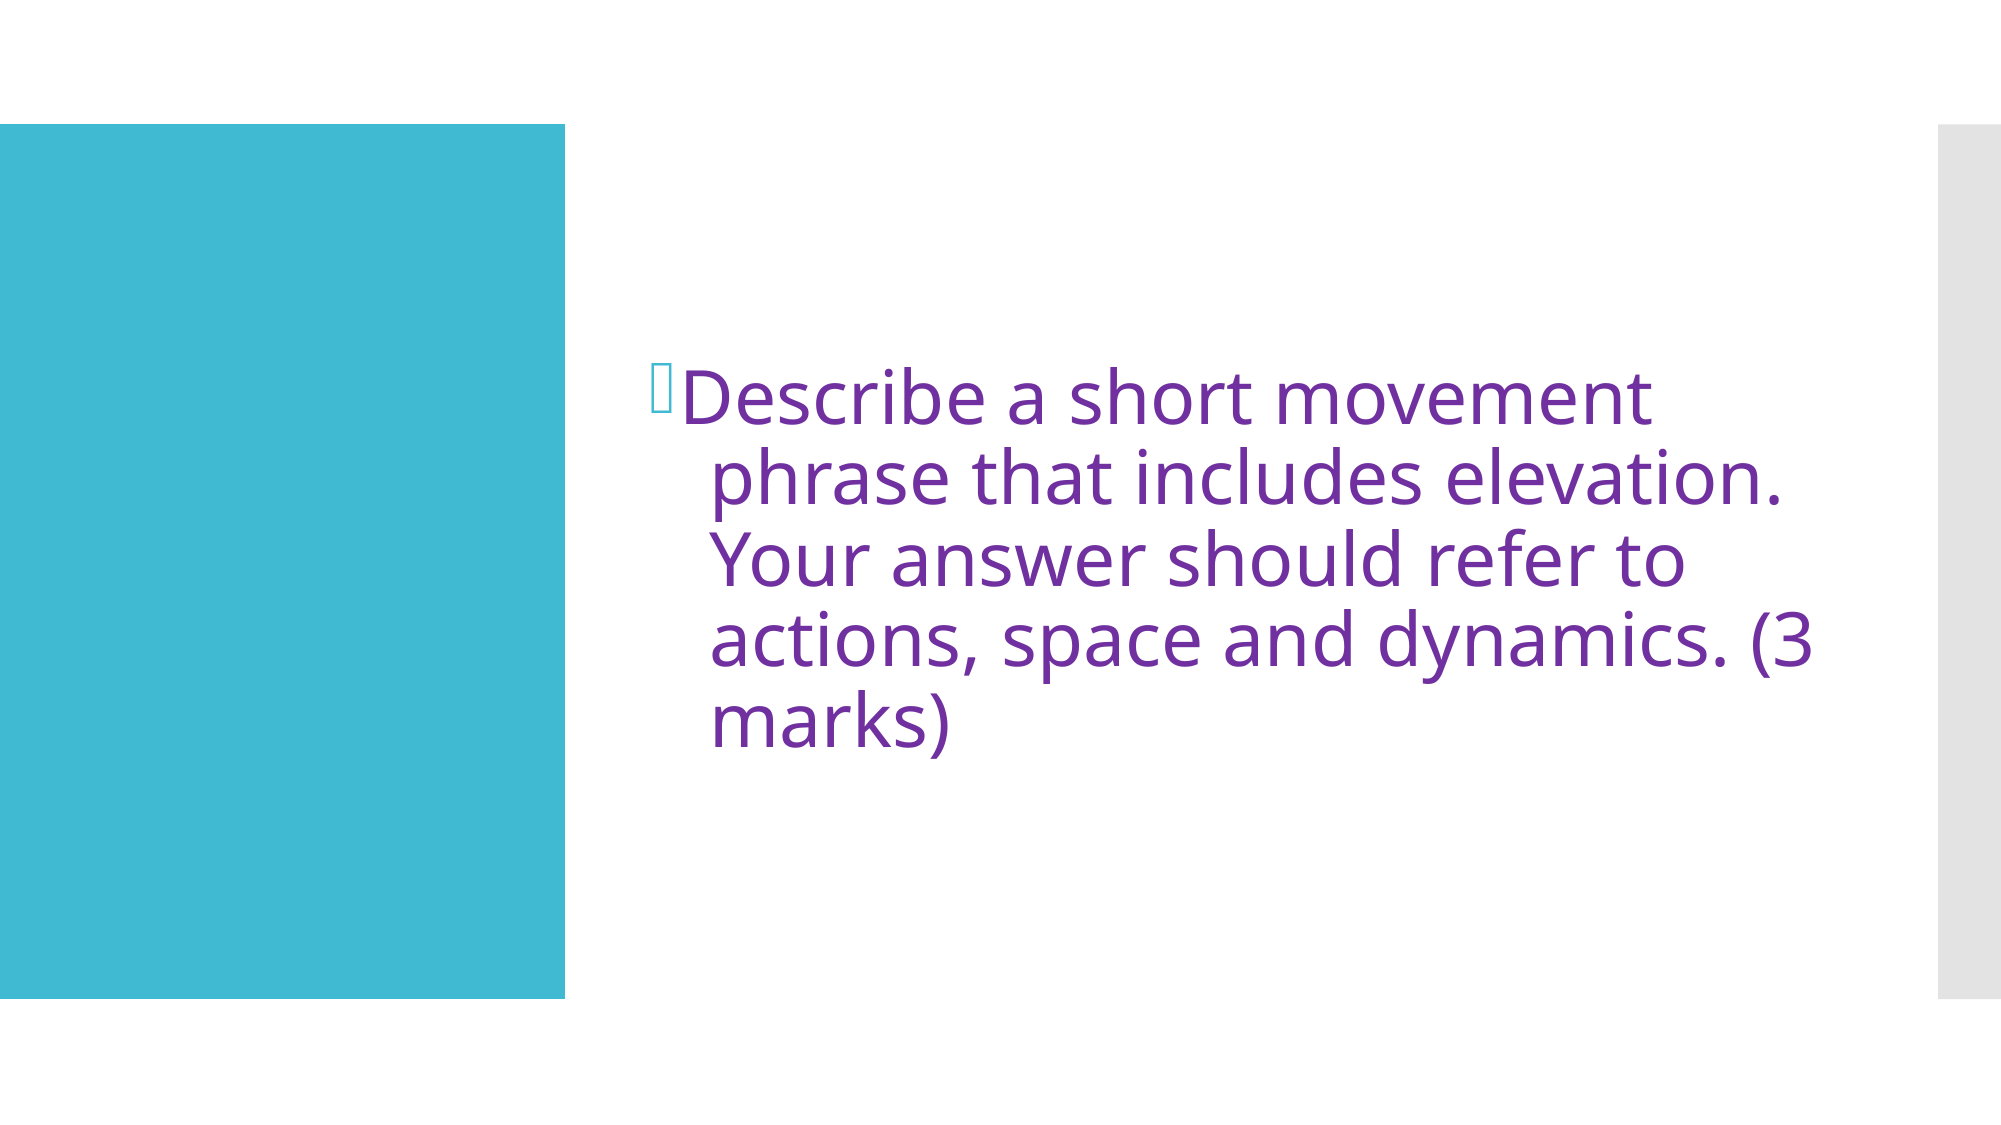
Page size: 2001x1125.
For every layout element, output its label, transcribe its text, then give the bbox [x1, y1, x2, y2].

list Describe a short movement phrase that includes elevation. Your answer should refer to actions, space and dynamics. (3 marks) [634, 141, 1835, 982]
